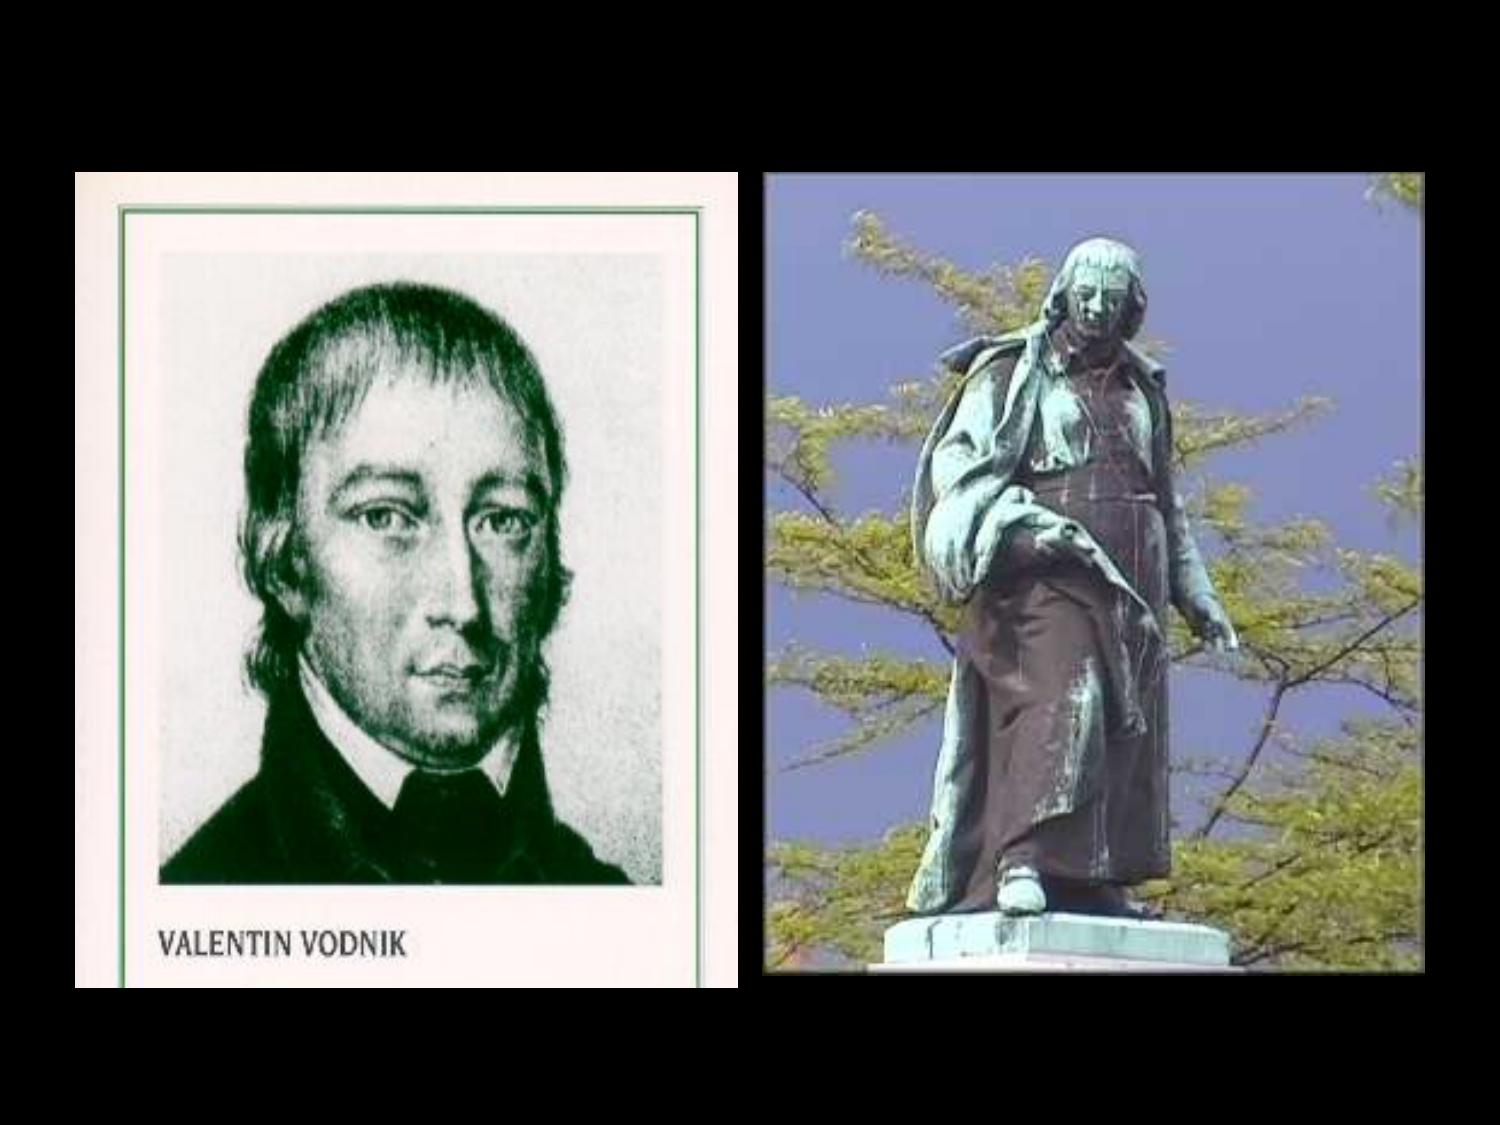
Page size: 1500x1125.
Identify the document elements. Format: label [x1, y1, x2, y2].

picture [762, 172, 1425, 977]
picture [75, 172, 738, 988]
